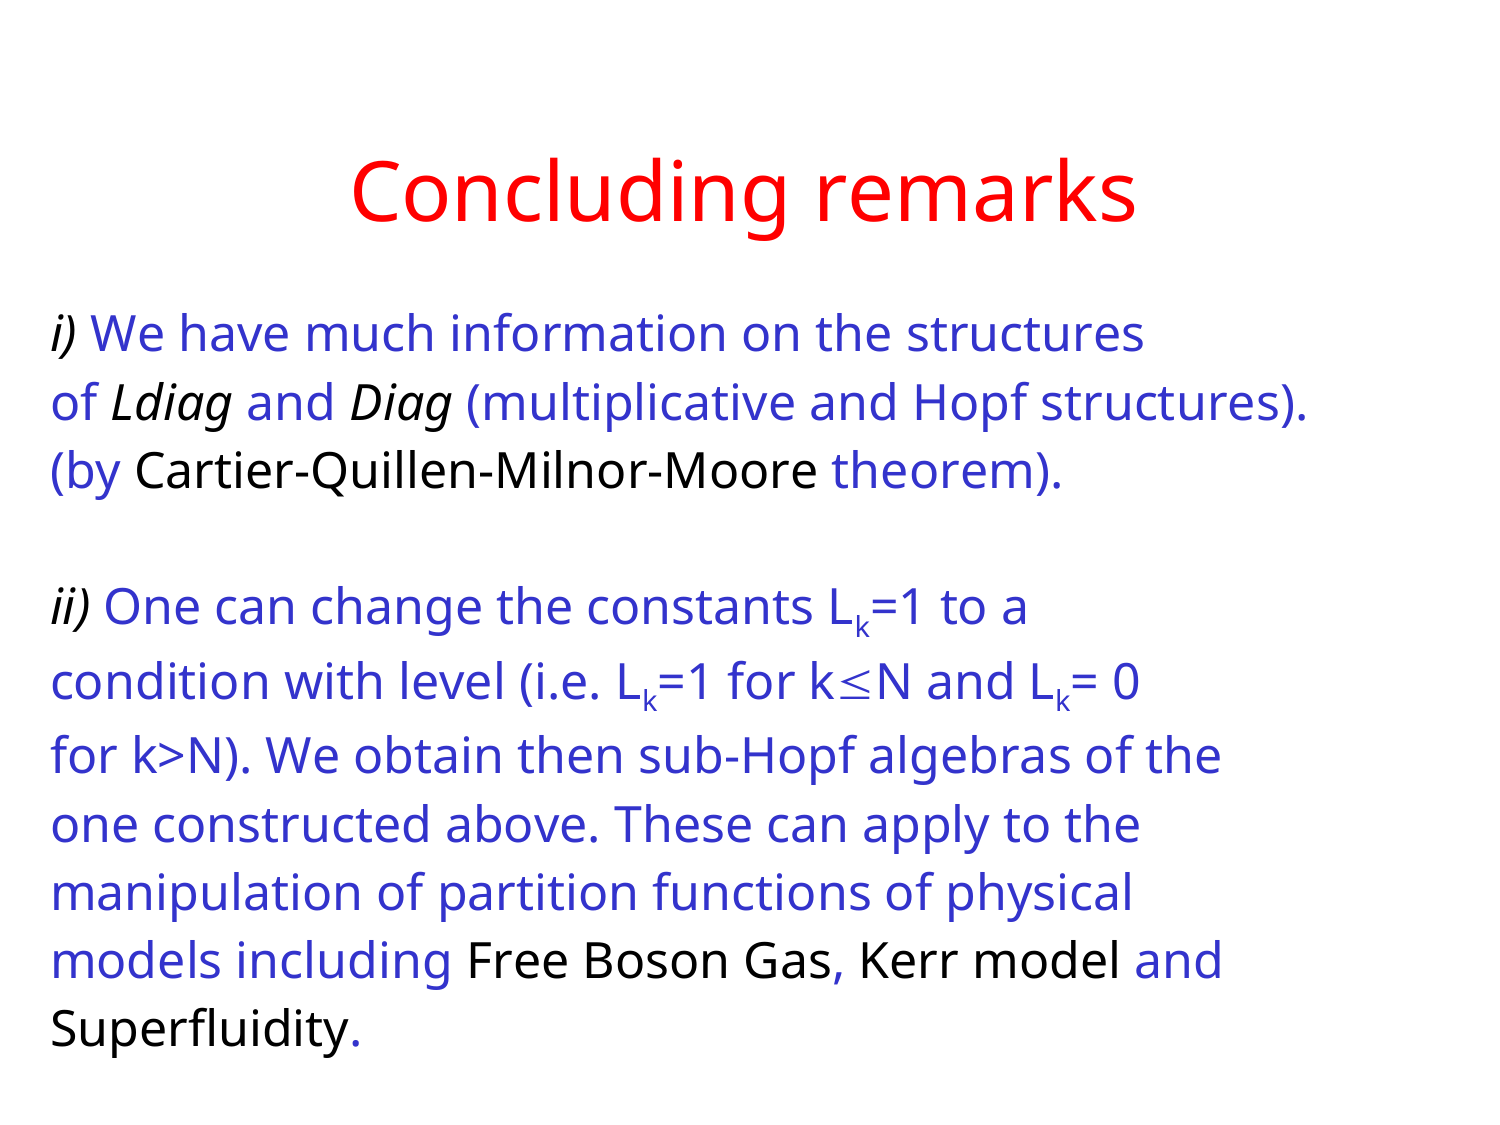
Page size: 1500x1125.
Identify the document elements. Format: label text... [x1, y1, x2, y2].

text_box Concluding remarks i) We have much information on the structures of Ldiag and Diag (multiplicative and Hopf structures). (by Cartier-Quillen-Milnor-Moore theorem). ii) One can change the constants Lk=1 to a condition with level (i.e. Lk=1 for kN and Lk= 0 for k>N). We obtain then sub-Hopf algebras of the one constructed above. These can apply to the manipulation of partition functions of physical models including Free Boson Gas, Kerr model and Superfluidity. [50, 125, 1453, 1125]
